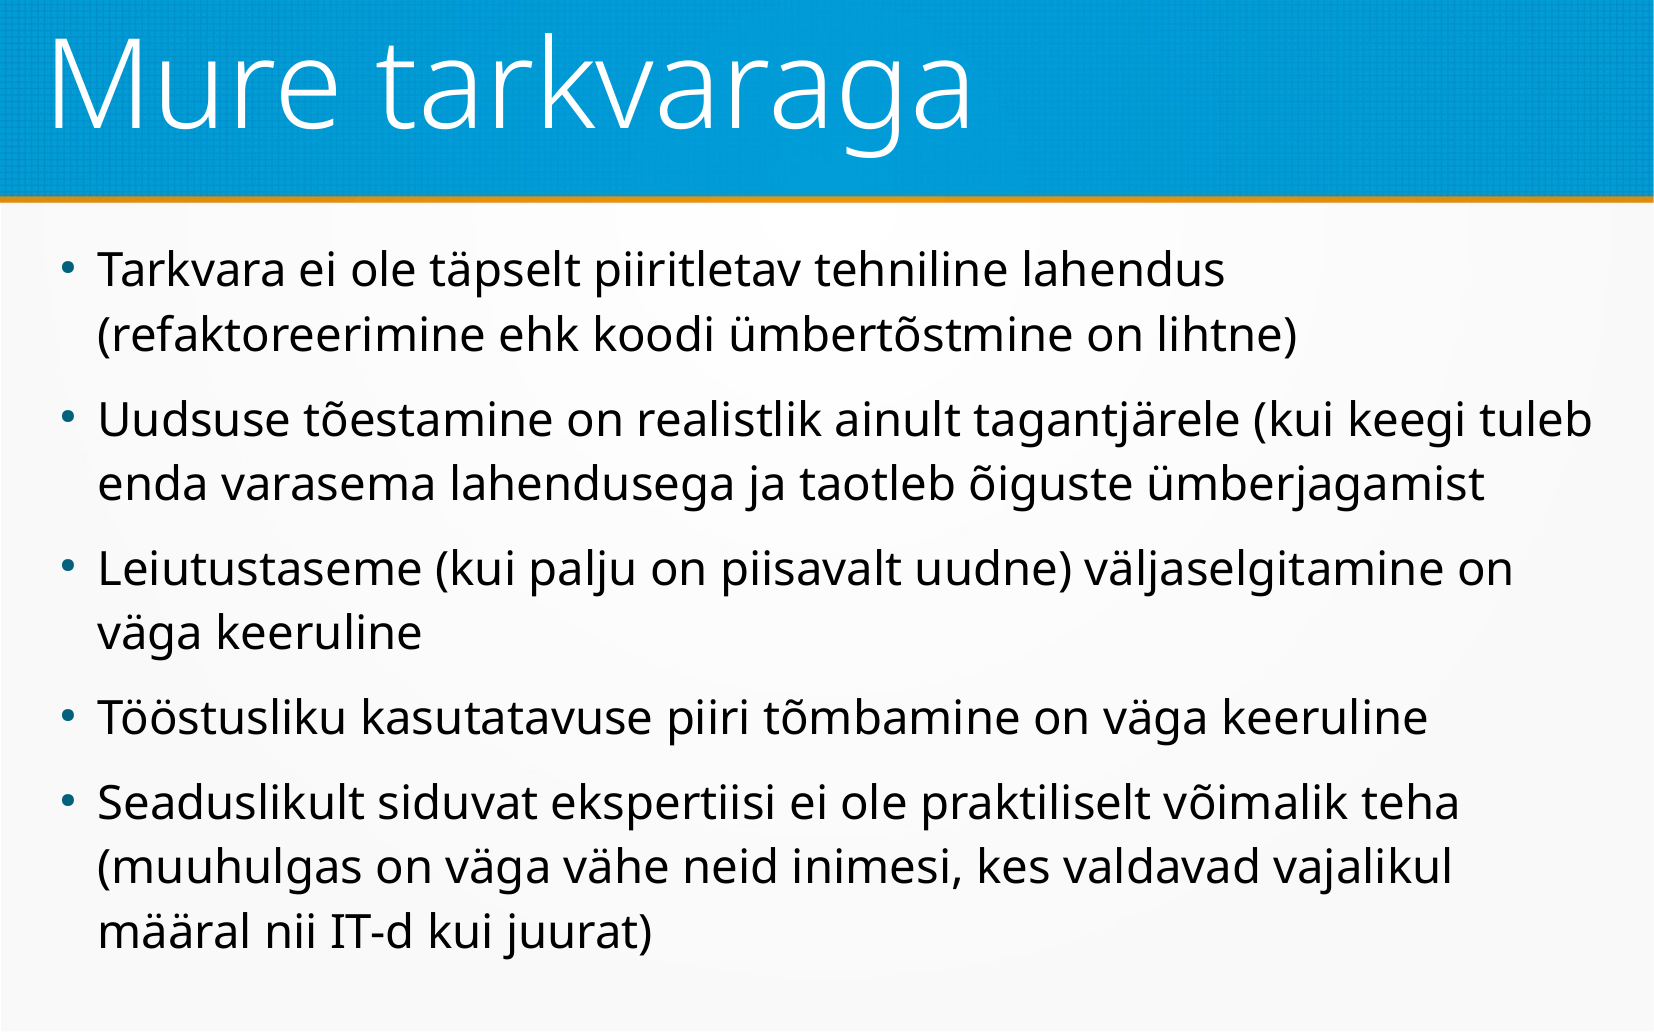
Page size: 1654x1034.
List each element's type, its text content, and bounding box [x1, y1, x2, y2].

list Tarkvara ei ole täpselt piiritletav tehniline lahendus (refaktoreerimine ehk koodi ümbertõstmine on lihtne) Uudsuse tõestamine on realistlik ainult tagantjärele (kui keegi tuleb enda varasema lahendusega ja taotleb õiguste ümberjagamist Leiutustaseme (kui palju on piisavalt uudne) väljaselgitamine on väga keeruline Tööstusliku kasutatavuse piiri tõmbamine on väga keeruline Seaduslikult siduvat ekspertiisi ei ole praktiliselt võimalik teha (muuhulgas on väga vähe neid inimesi, kes valdavad vajalikul määral nii IT-d kui juurat) [47, 236, 1607, 1002]
picture [0, 195, 1654, 1034]
title Mure tarkvaraga [43, 0, 1619, 166]
